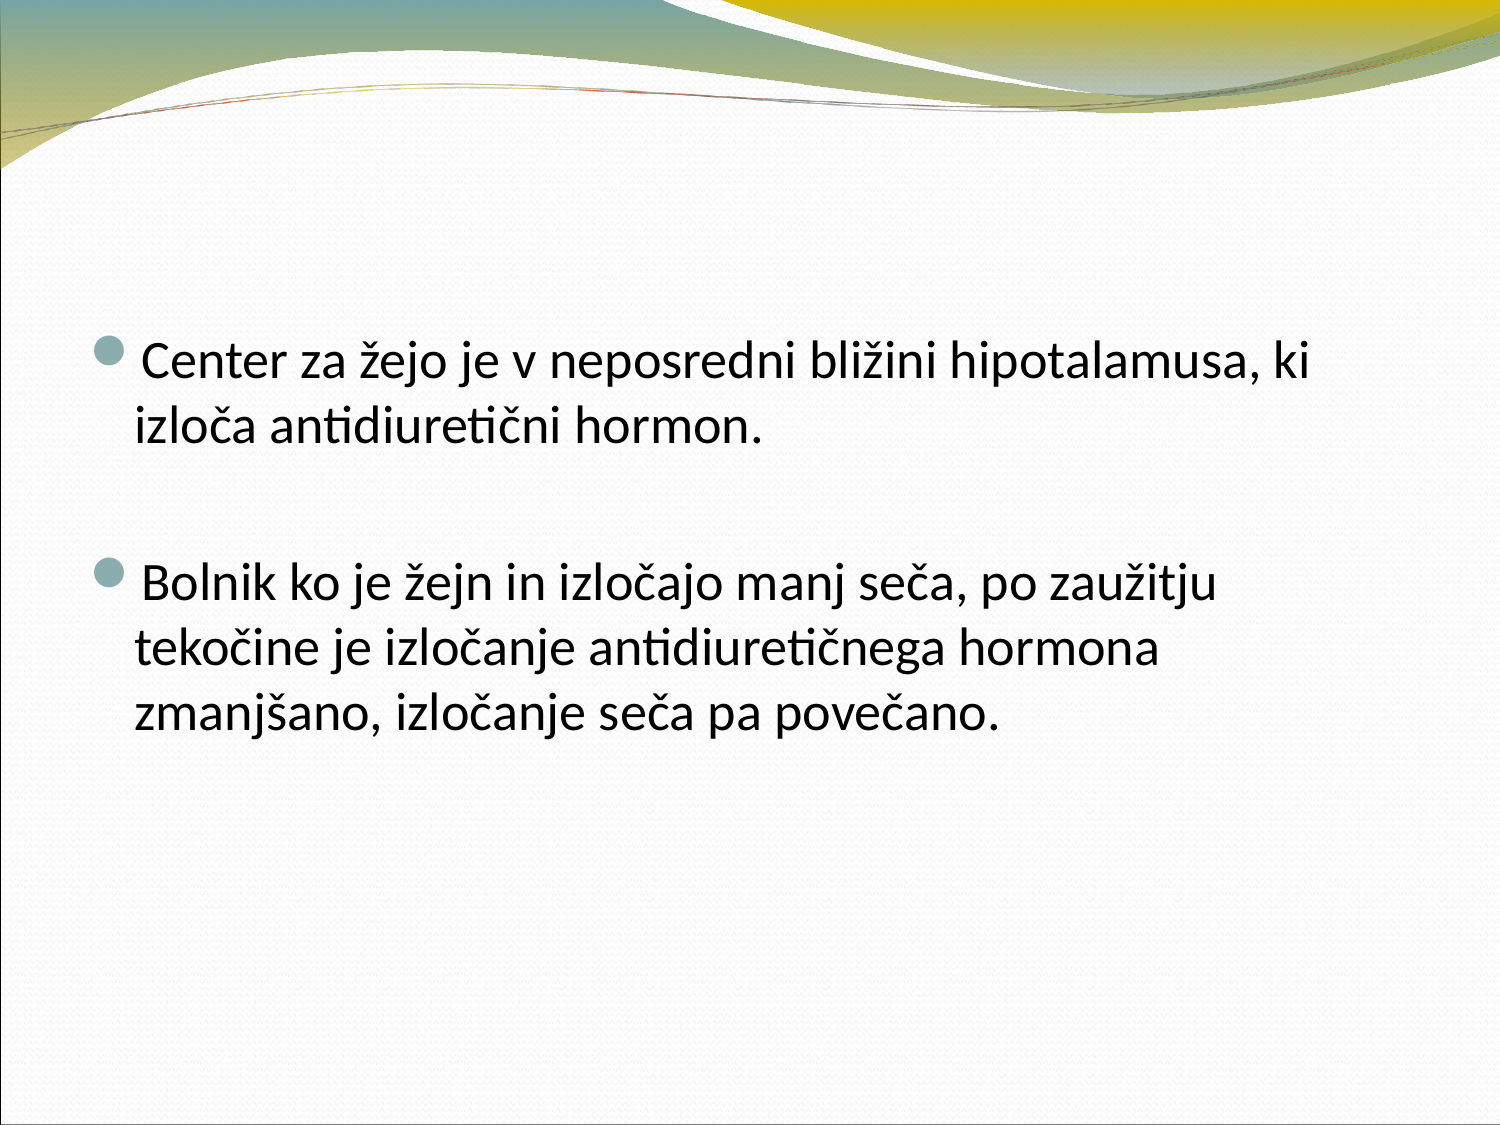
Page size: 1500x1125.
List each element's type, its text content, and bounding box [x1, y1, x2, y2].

text_box Center za žejo je v neposredni bližini hipotalamusa, ki izloča antidiuretični hormon. Bolnik ko je žejn in izločajo manj seča, po zaužitju tekočine je izločanje antidiuretičnega hormona zmanjšano, izločanje seča pa povečano. [74, 317, 1425, 1038]
picture [0, 0, 1500, 1125]
